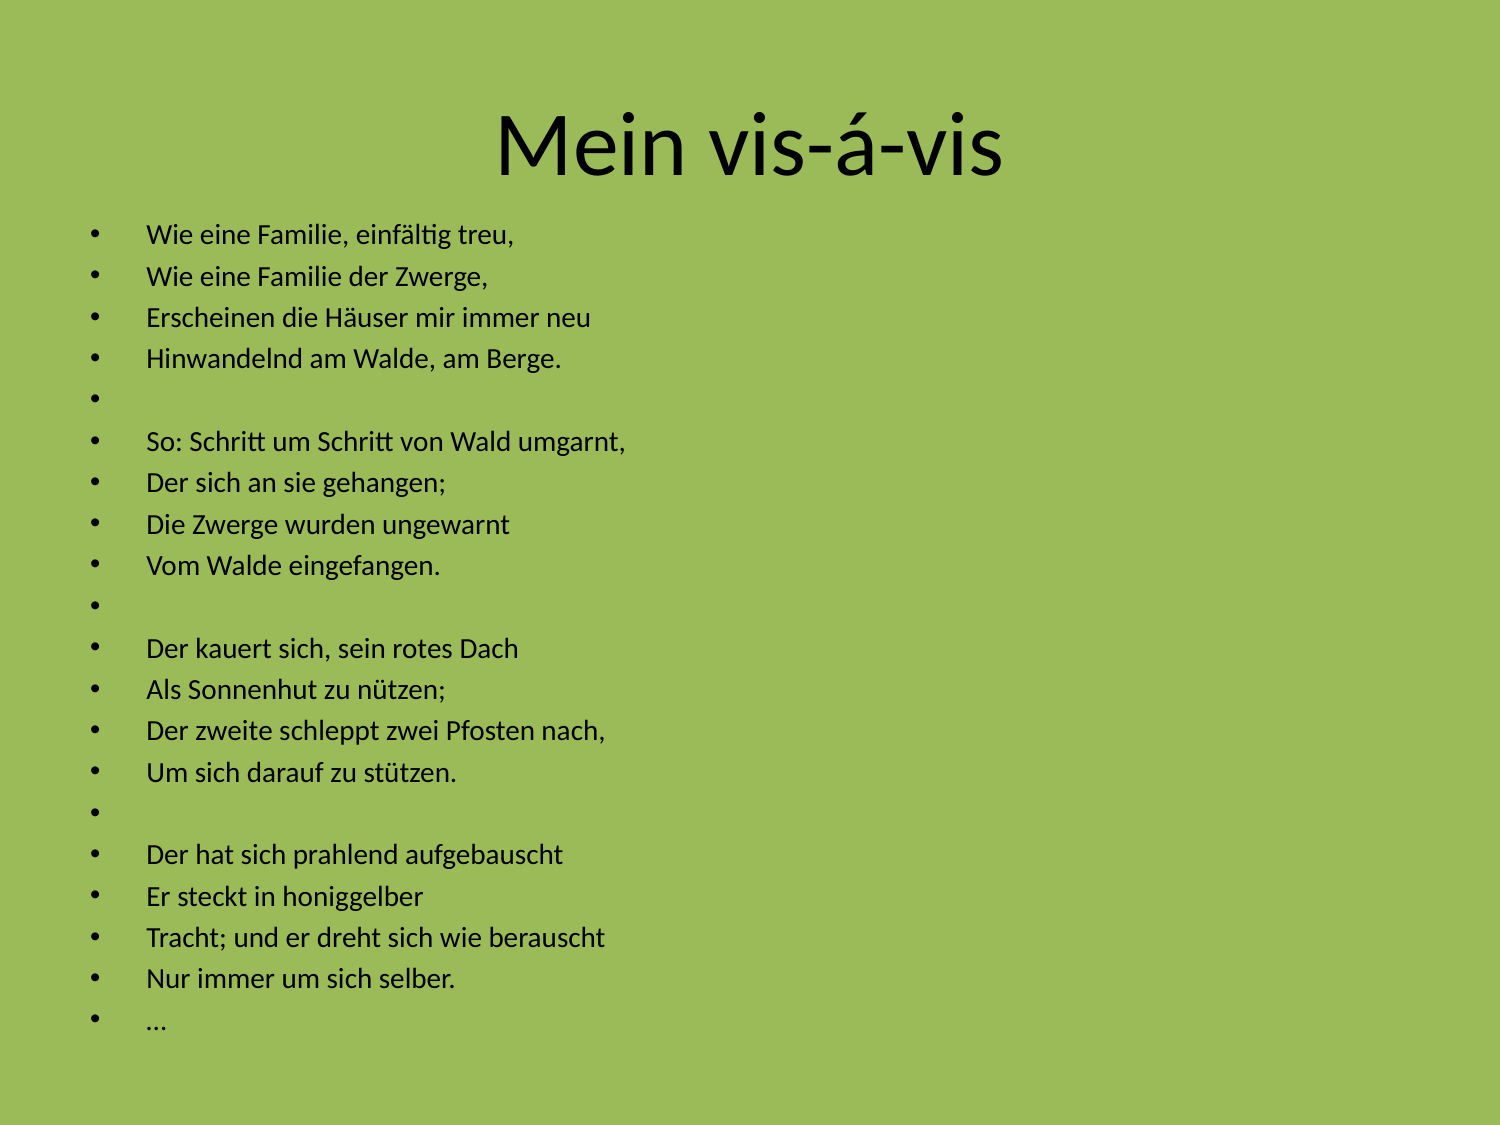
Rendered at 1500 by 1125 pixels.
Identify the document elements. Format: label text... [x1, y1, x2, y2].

list Wie eine Familie, einfältig treu, Wie eine Familie der Zwerge, Erscheinen die Häuser mir immer neu Hinwandelnd am Walde, am Berge. So: Schritt um Schritt von Wald umgarnt, Der sich an sie gehangen; Die Zwerge wurden ungewarnt Vom Walde eingefangen. Der kauert sich, sein rotes Dach Als Sonnenhut zu nützen; Der zweite schleppt zwei Pfosten nach, Um sich darauf zu stützen. Der hat sich prahlend aufgebauscht Er steckt in honiggelber Tracht; und er dreht sich wie berauscht Nur immer um sich selber. … [75, 208, 1426, 1059]
title Mein vis-á-vis [75, 45, 1426, 208]
